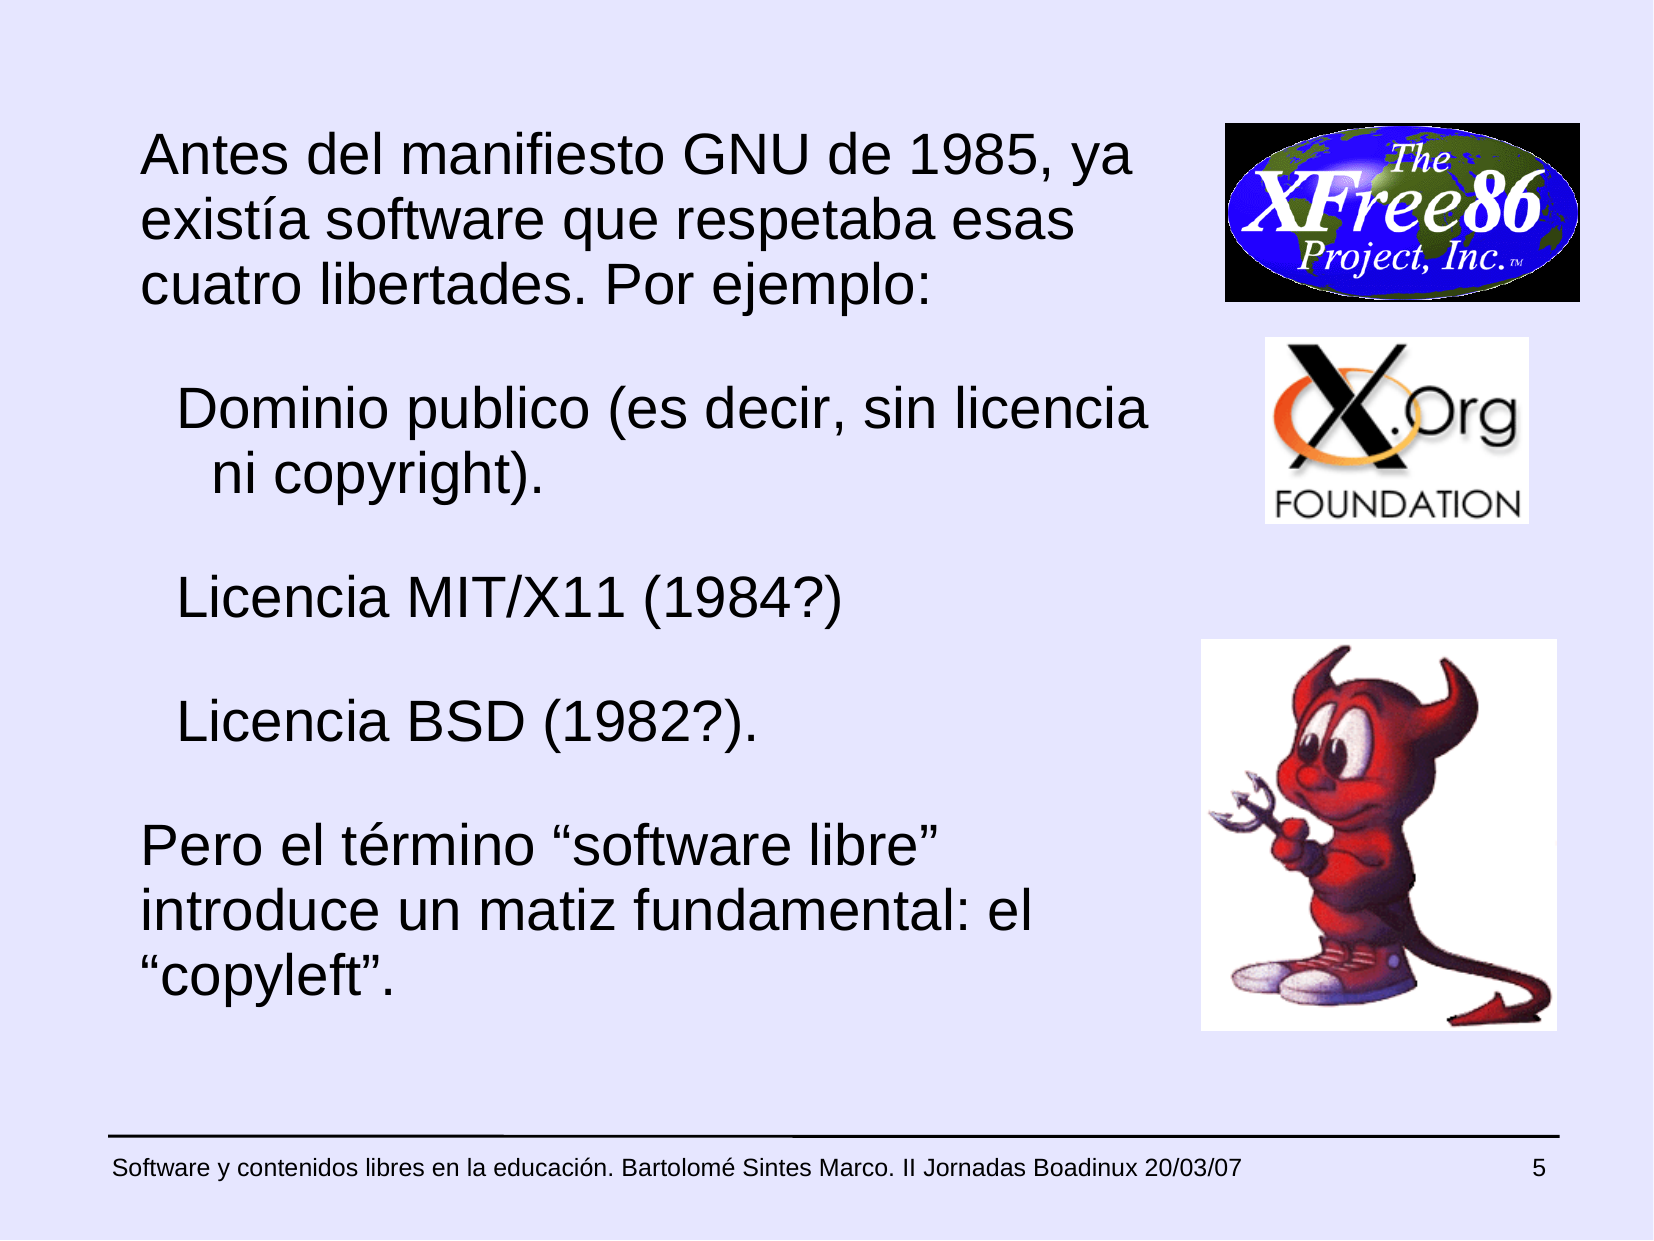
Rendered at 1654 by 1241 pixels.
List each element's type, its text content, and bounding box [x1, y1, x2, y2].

text_box Antes del manifiesto GNU de 1985, ya existía software que respetaba esas cuatro libertades. Por ejemplo: Dominio publico (es decir, sin licencia ni copyright). Licencia MIT/X11 (1984?) Licencia BSD (1982?). Pero el término “software libre” introduce un matiz fundamental: el “copyleft”. [140, 121, 1175, 1087]
picture [1265, 337, 1529, 524]
picture [1225, 123, 1580, 302]
picture [1201, 639, 1557, 1031]
